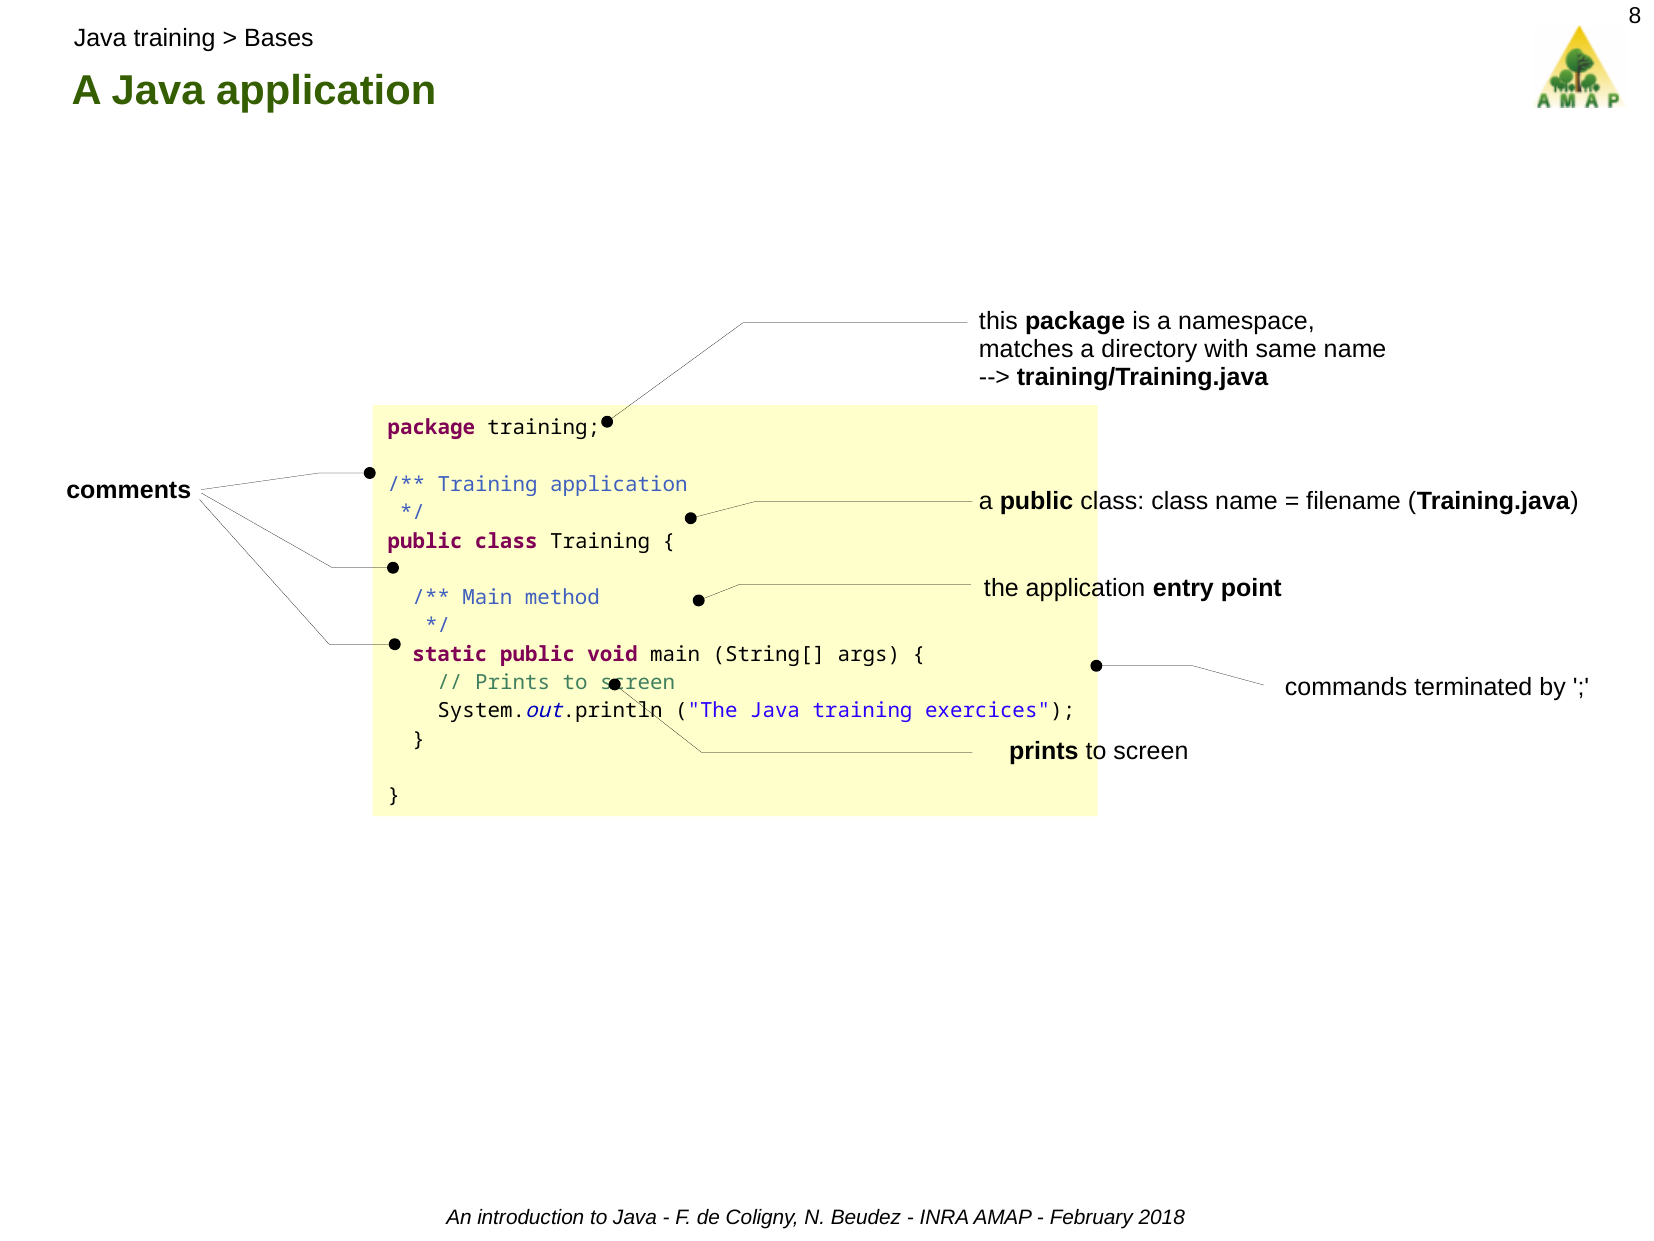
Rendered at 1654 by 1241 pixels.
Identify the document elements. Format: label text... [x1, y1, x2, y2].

text_box prints to screen [994, 729, 1485, 773]
text_box this package is a namespace, matches a directory with same name --> training/Training.java [964, 299, 1425, 399]
text_box comments [51, 468, 263, 512]
text_box a public class: class name = filename (Training.java) [964, 479, 1607, 551]
text_box A Java application [56, 59, 1120, 121]
text_box package training; /** Training application */ public class Training { /** Main method */ static public void main (String[] args) { // Prints to screen System.out.println ("The Java training exercices"); } } [372, 405, 1098, 764]
text_box commands terminated by ';' [1270, 665, 1636, 709]
text_box Java training > Bases [59, 16, 1004, 60]
text_box the application entry point [969, 566, 1442, 610]
picture [1533, 25, 1627, 108]
